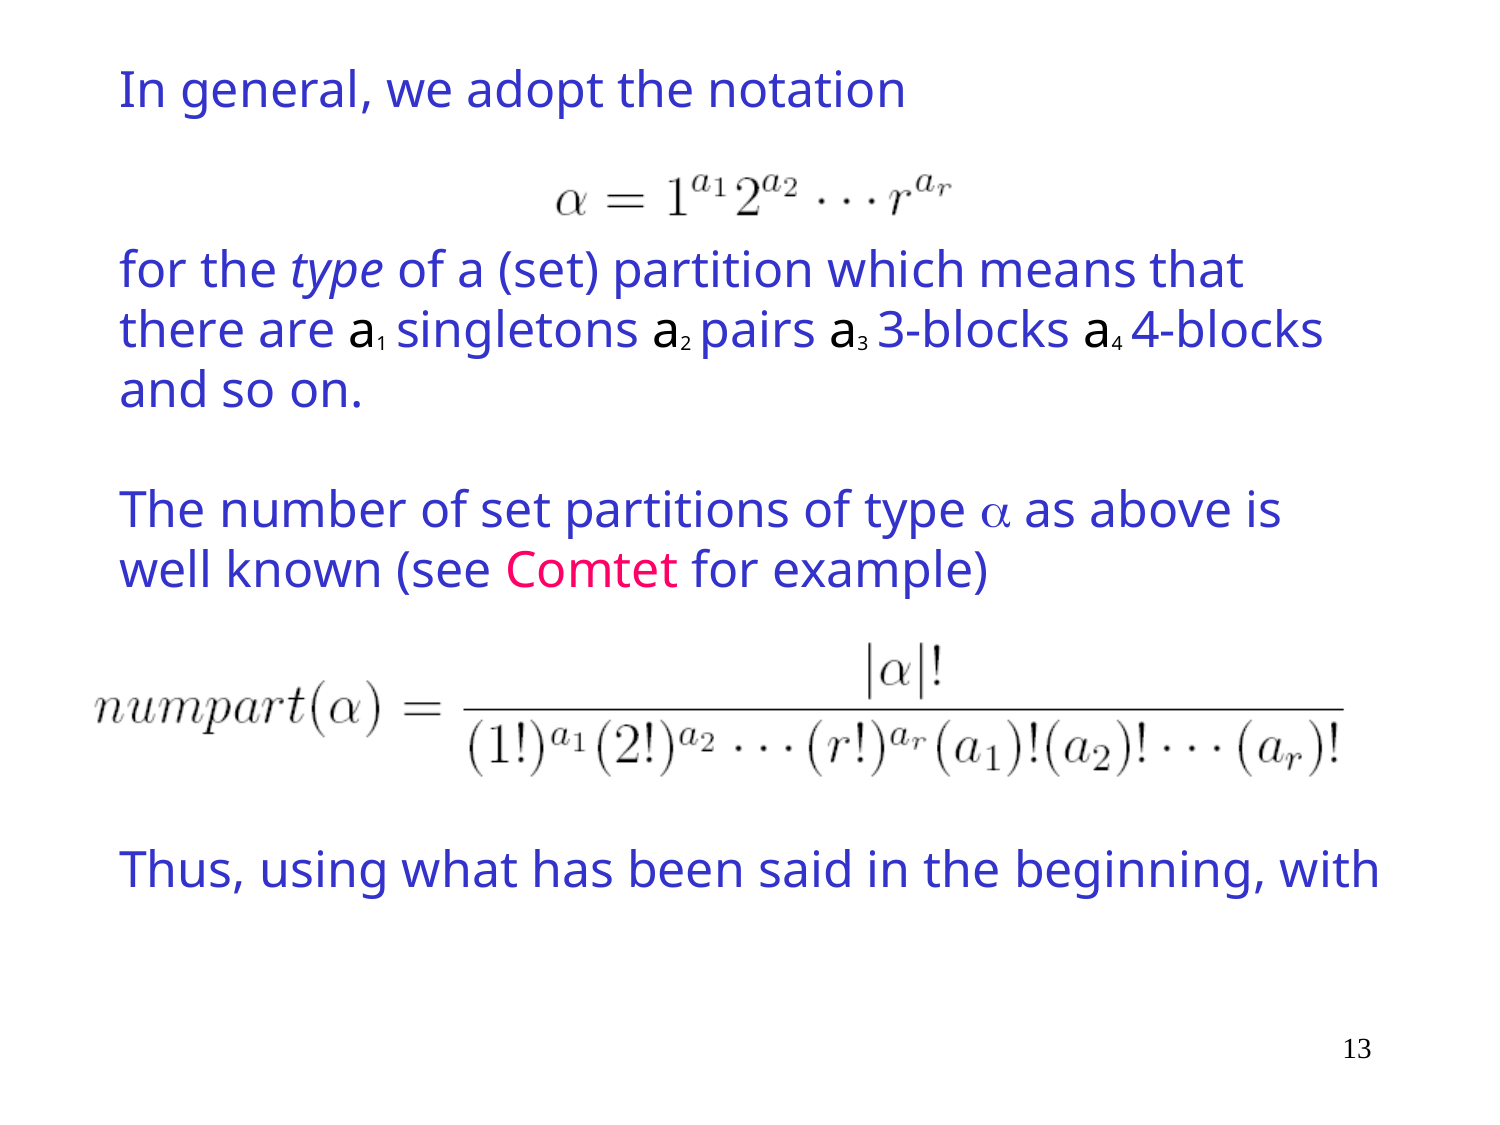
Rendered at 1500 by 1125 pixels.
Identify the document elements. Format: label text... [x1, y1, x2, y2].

text_box In general, we adopt the notation for the type of a (set) partition which means that there are a1 singletons a2 pairs a3 3-blocks a4 4-blocks and so on. The number of set partitions of type  as above is well known (see Comtet for example)‏ Thus, using what has been said in the beginning, with [104, 49, 1397, 906]
picture [537, 162, 963, 240]
picture [87, 624, 1355, 791]
